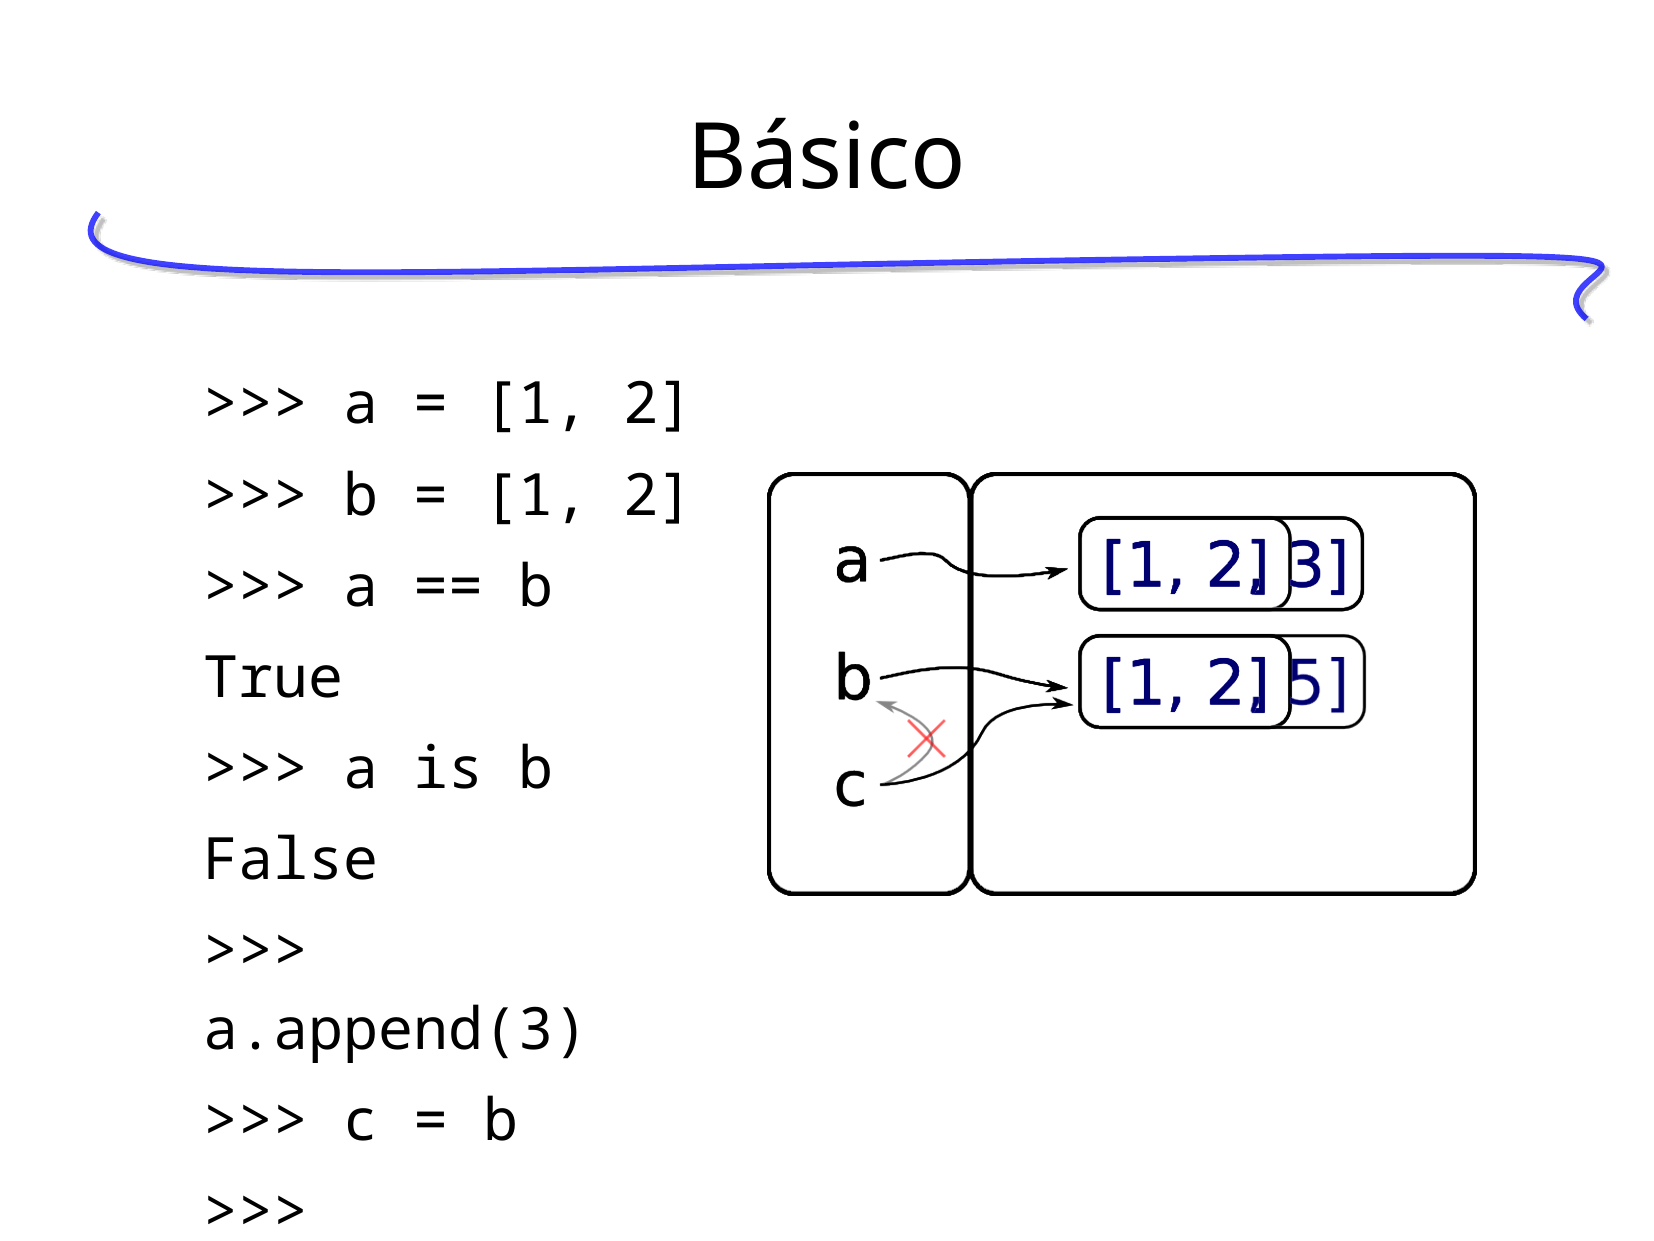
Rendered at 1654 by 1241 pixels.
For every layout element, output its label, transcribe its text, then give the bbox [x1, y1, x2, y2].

title Básico [82, 49, 1571, 257]
picture [767, 472, 1477, 896]
text_box >>> a = [1, 2] >>> b = [1, 2] >>> a == b True >>> a is b False >>> a.append(3) >>> c = b >>> c.append(5) >>> b [1, 2, 5] [188, 354, 709, 1128]
